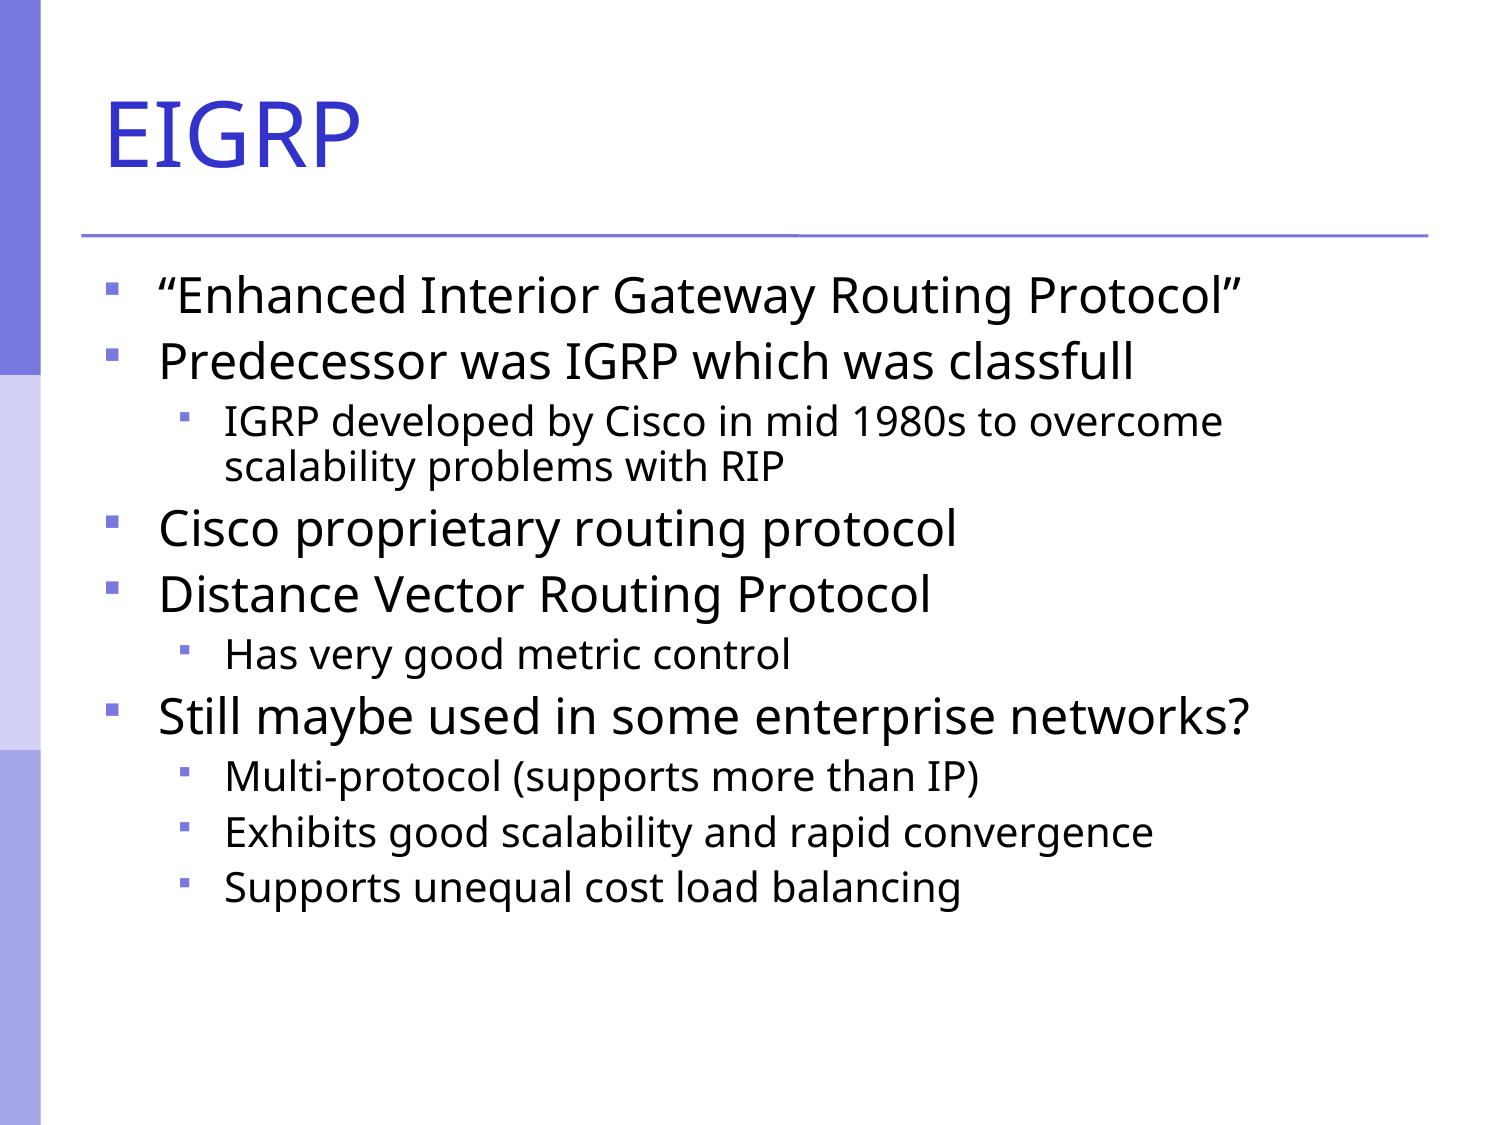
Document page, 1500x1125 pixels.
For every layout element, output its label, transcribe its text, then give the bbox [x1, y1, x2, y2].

text_box EIGRP [87, 37, 1363, 225]
text_box “Enhanced Interior Gateway Routing Protocol” Predecessor was IGRP which was classfull IGRP developed by Cisco in mid 1980s to overcome scalability problems with RIP Cisco proprietary routing protocol Distance Vector Routing Protocol Has very good metric control Still maybe used in some enterprise networks? Multi-protocol (supports more than IP) Exhibits good scalability and rapid convergence Supports unequal cost load balancing [87, 262, 1363, 1026]
